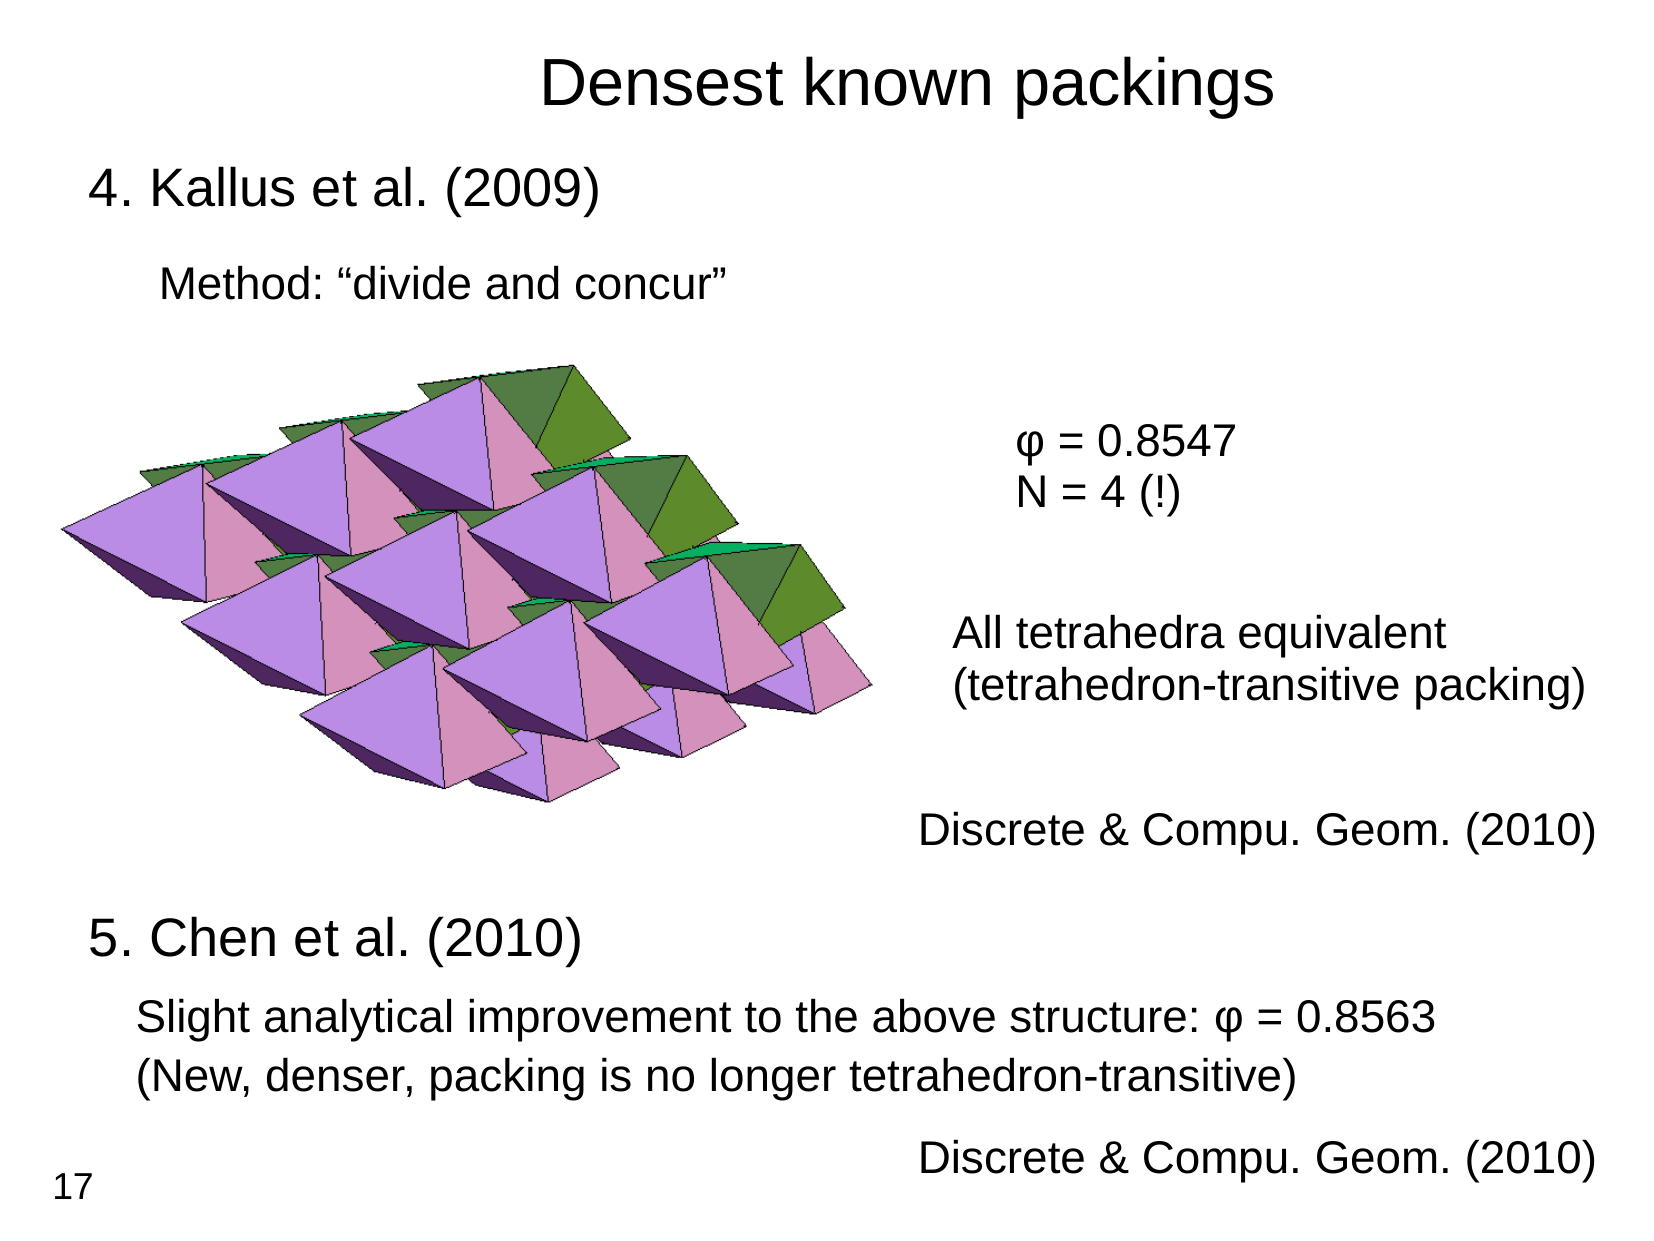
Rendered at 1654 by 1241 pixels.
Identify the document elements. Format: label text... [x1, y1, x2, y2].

picture [33, 313, 924, 877]
text_box Slight analytical improvement to the above structure: φ = 0.8563 [120, 983, 1464, 1051]
text_box All tetrahedra equivalent (tetrahedron-transitive packing) [937, 600, 1603, 718]
text_box 5. Chen et al. (2010) [74, 900, 599, 976]
text_box 17 [37, 1157, 109, 1215]
text_box Discrete & Compu. Geom. (2010) [903, 1125, 1613, 1192]
text_box Discrete & Compu. Geom. (2010) [903, 796, 1613, 863]
text_box Densest known packings [524, 37, 1295, 128]
text_box (New, denser, packing is no longer tetrahedron-transitive) [120, 1043, 1326, 1110]
text_box 4. Kallus et al. (2009) [74, 150, 617, 226]
text_box φ = 0.8547 N = 4 (!) [1000, 407, 1253, 526]
text_box Method: “divide and concur” [144, 250, 743, 313]
